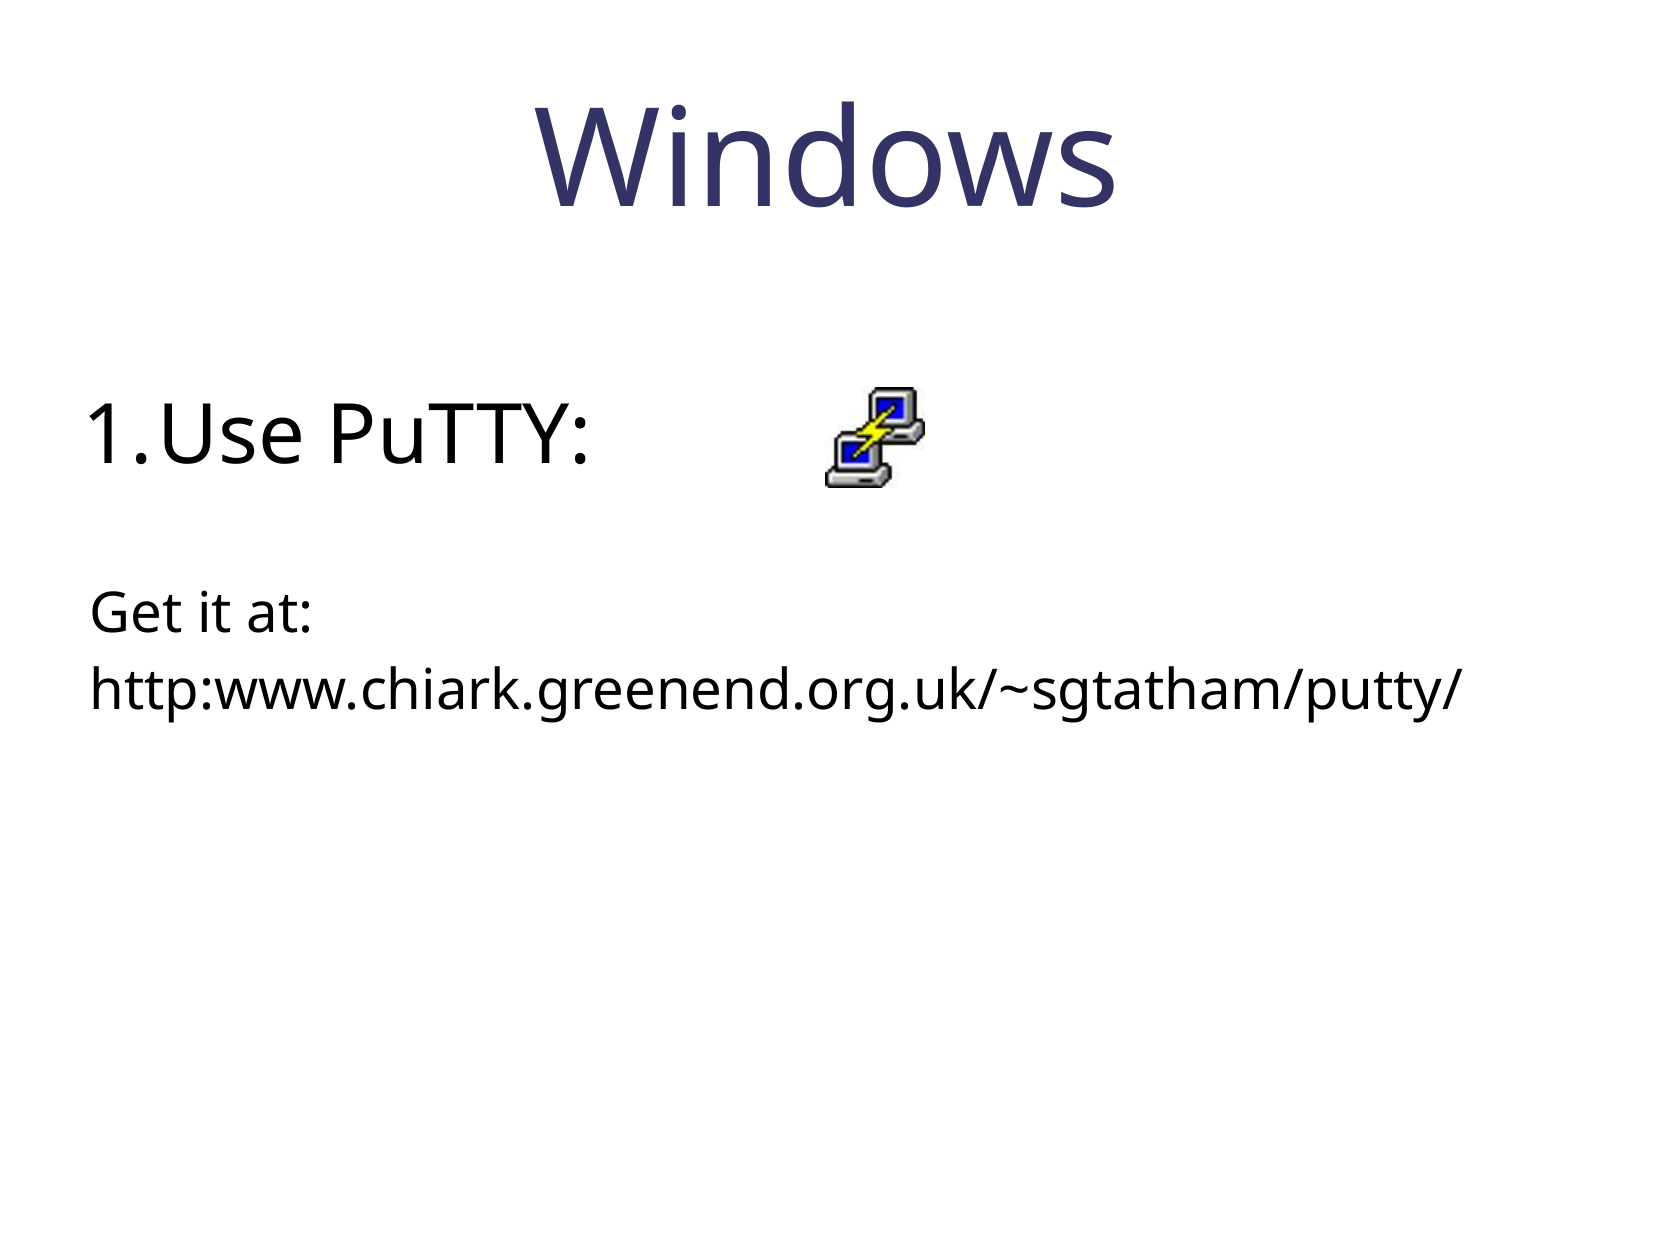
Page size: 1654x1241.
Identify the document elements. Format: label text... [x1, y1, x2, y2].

text_box Get it at: http:www.chiark.greenend.org.uk/~sgtatham/putty/ [75, 564, 1613, 717]
picture [825, 387, 925, 488]
title Windows [82, 56, 1571, 250]
subtitle 1. Use PuTTY: [82, 375, 1571, 528]
